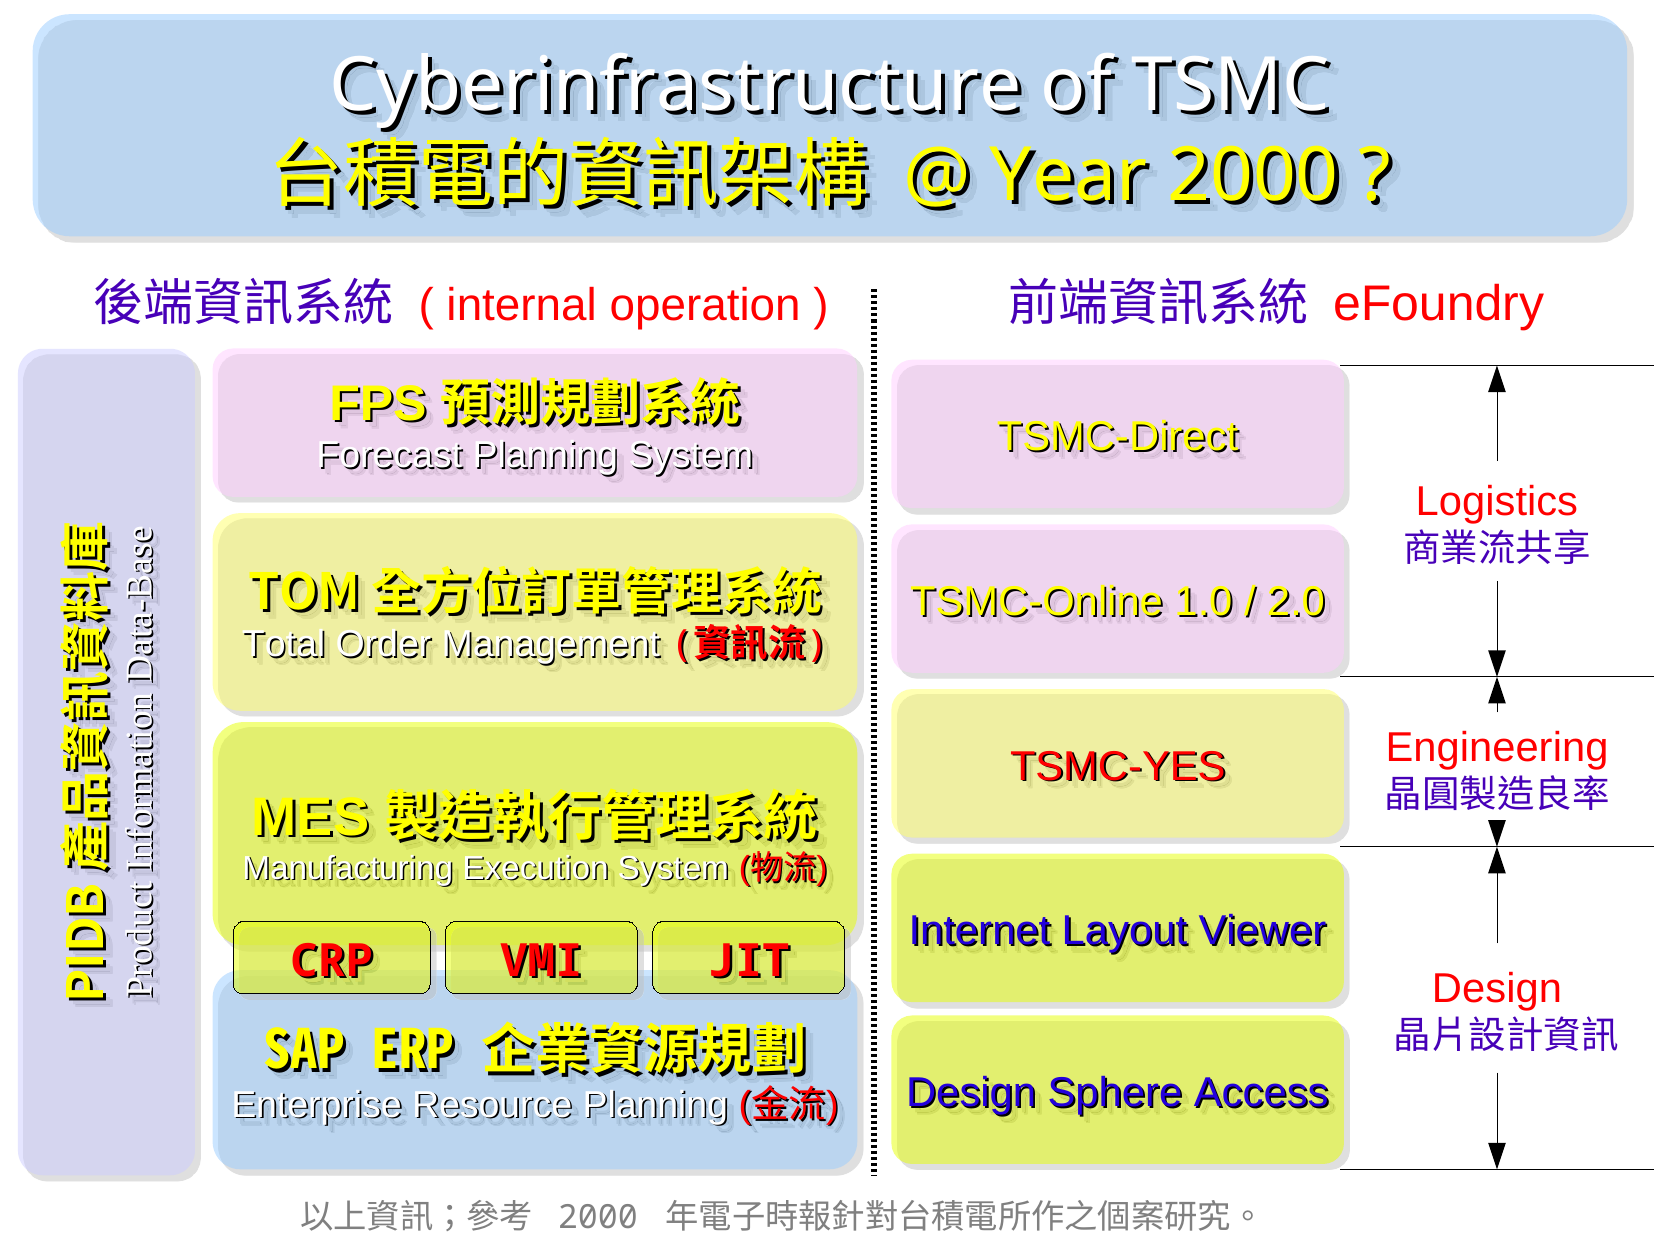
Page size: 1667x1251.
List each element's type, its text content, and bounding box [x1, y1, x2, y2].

text_box Logistics 商業流共享 [1340, 461, 1654, 581]
text_box Design 晶片設計資訊 [1340, 943, 1654, 1073]
text_box PIDB 產品資訊資料庫 Product Information Data-Base [17, 348, 195, 1176]
text_box TOM 全方位訂單管理系統 Total Order Management (資訊流) [212, 513, 858, 711]
text_box 前端資訊系統 eFoundry [885, 261, 1667, 341]
text_box TSMC-Direct [891, 359, 1344, 509]
text_box FPS 預測規劃系統 Forecast Planning System [212, 348, 858, 497]
text_box MES 製造執行管理系統 Manufacturing Execution System (物流) [212, 722, 858, 946]
text_box TSMC-YES [891, 689, 1344, 838]
text_box 以上資訊；參考 2000 年電子時報針對台積電所作之個案研究。 [279, 1182, 1400, 1249]
text_box Design Sphere Access [891, 1015, 1344, 1164]
text_box VMI [445, 921, 638, 994]
text_box Engineering 晶圓製造良率 [1340, 712, 1654, 823]
text_box Cyberinfrastructure of TSMC 台積電的資訊架構 @ Year 2000 ? [32, 14, 1628, 237]
text_box CRP [233, 921, 431, 994]
text_box Internet Layout Viewer [891, 853, 1344, 1003]
text_box JIT [652, 921, 845, 994]
text_box TSMC-Online 1.0 / 2.0 [891, 524, 1344, 673]
text_box 後端資訊系統 ( internal operation ) [70, 261, 852, 341]
text_box SAP ERP 企業資源規劃 Enterprise Resource Planning (金流) [212, 970, 858, 1170]
